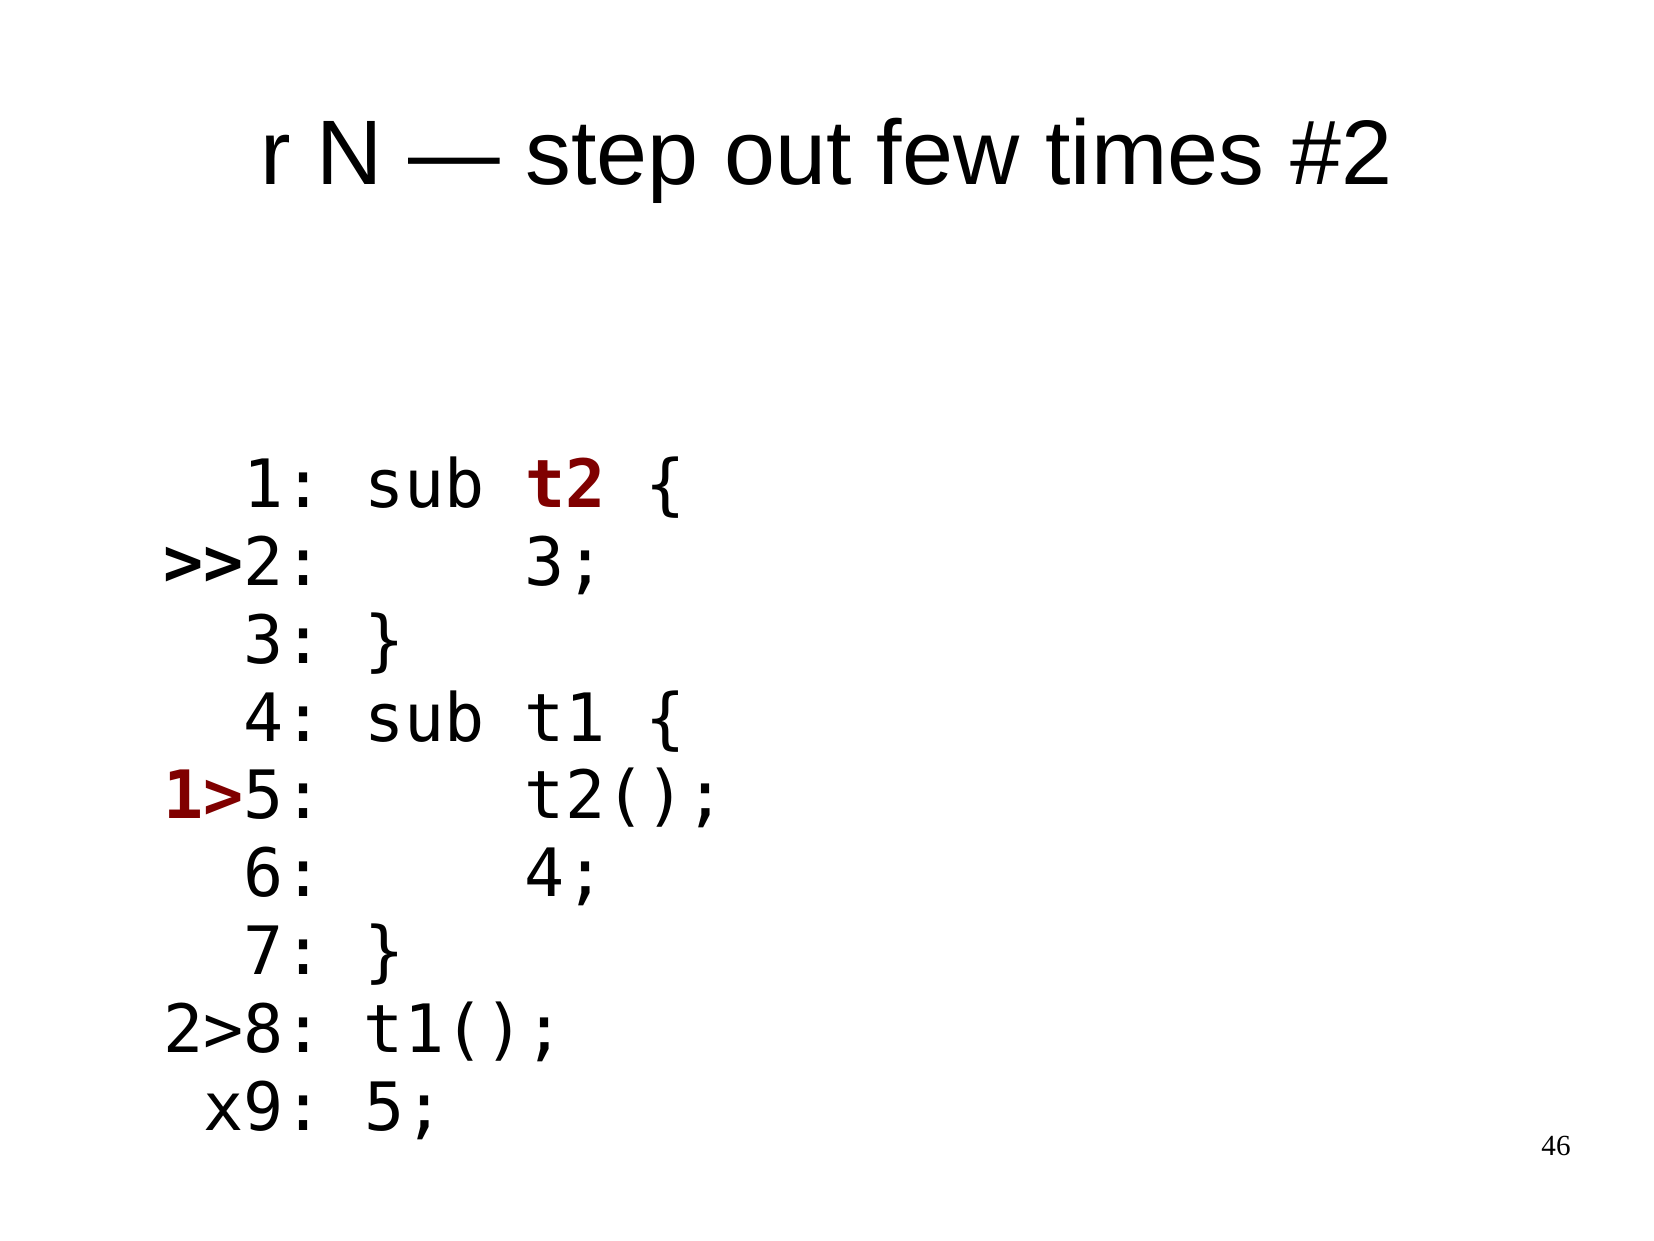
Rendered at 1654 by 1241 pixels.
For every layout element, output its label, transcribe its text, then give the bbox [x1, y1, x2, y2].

subtitle 1: sub t2 { >>2: 3; 3: } 4: sub t1 { 1>5: t2(); 6: 4; 7: } 2>8: t1(); x9: 5; [82, 290, 1571, 1158]
title r N — step out few times #2 [82, 49, 1571, 257]
